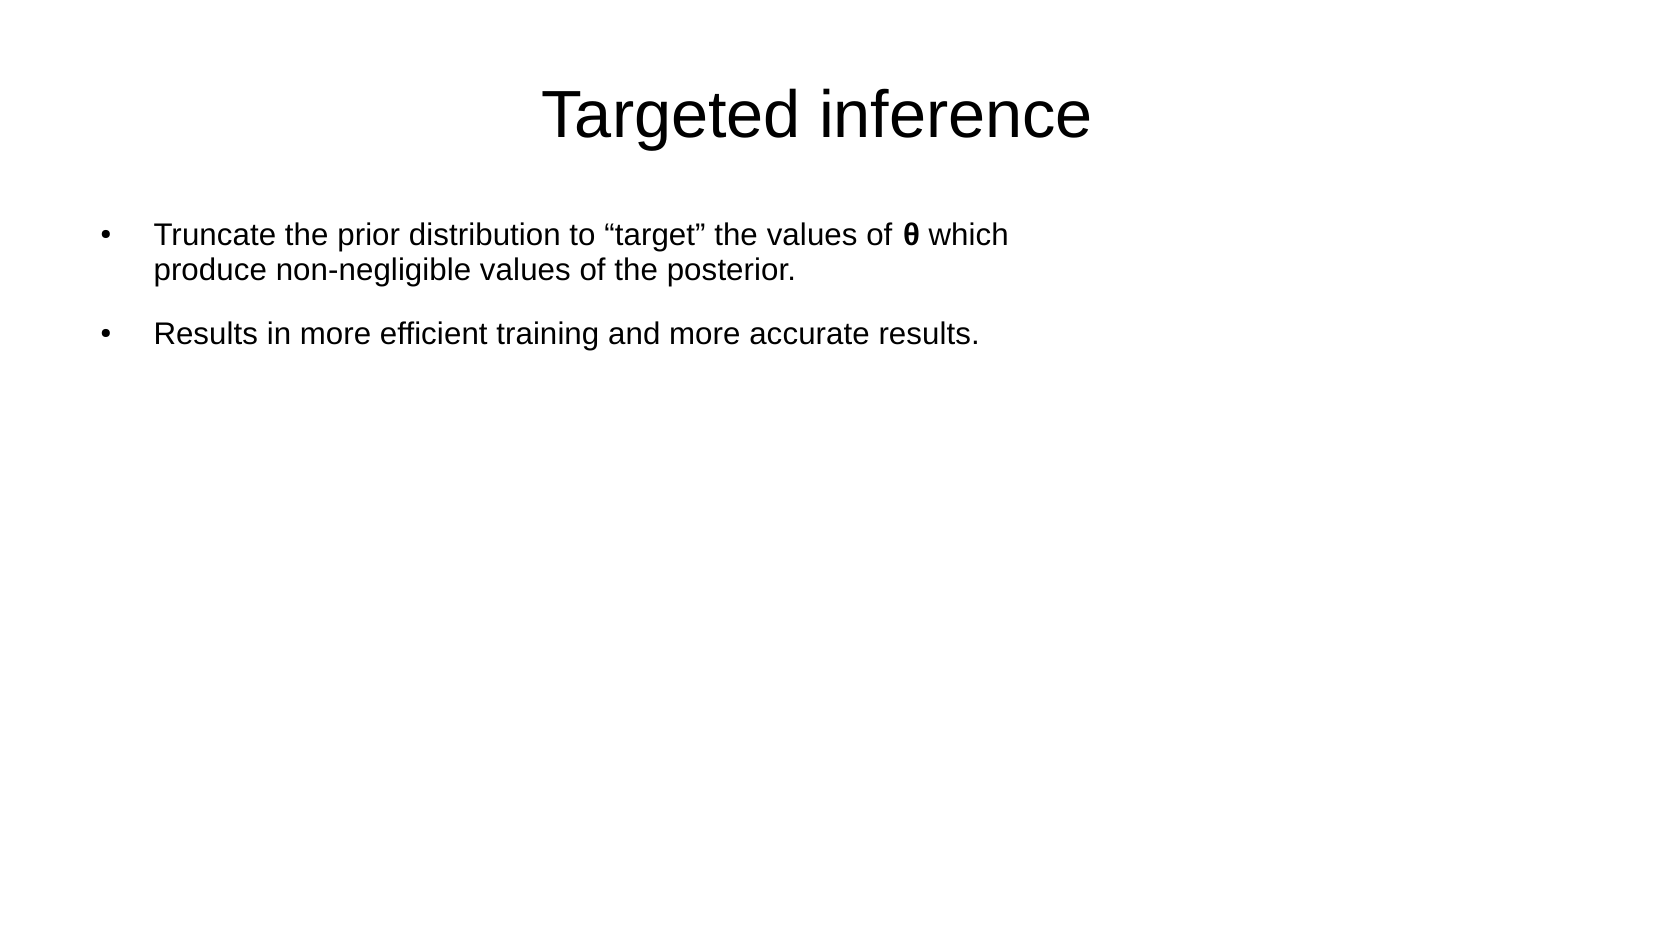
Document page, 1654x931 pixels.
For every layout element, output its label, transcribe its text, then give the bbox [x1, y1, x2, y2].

title Targeted inference [82, 36, 1571, 193]
list Truncate the prior distribution to “target” the values of θ which produce non-negligible values of the posterior. Results in more efficient training and more accurate results. [82, 217, 1126, 796]
